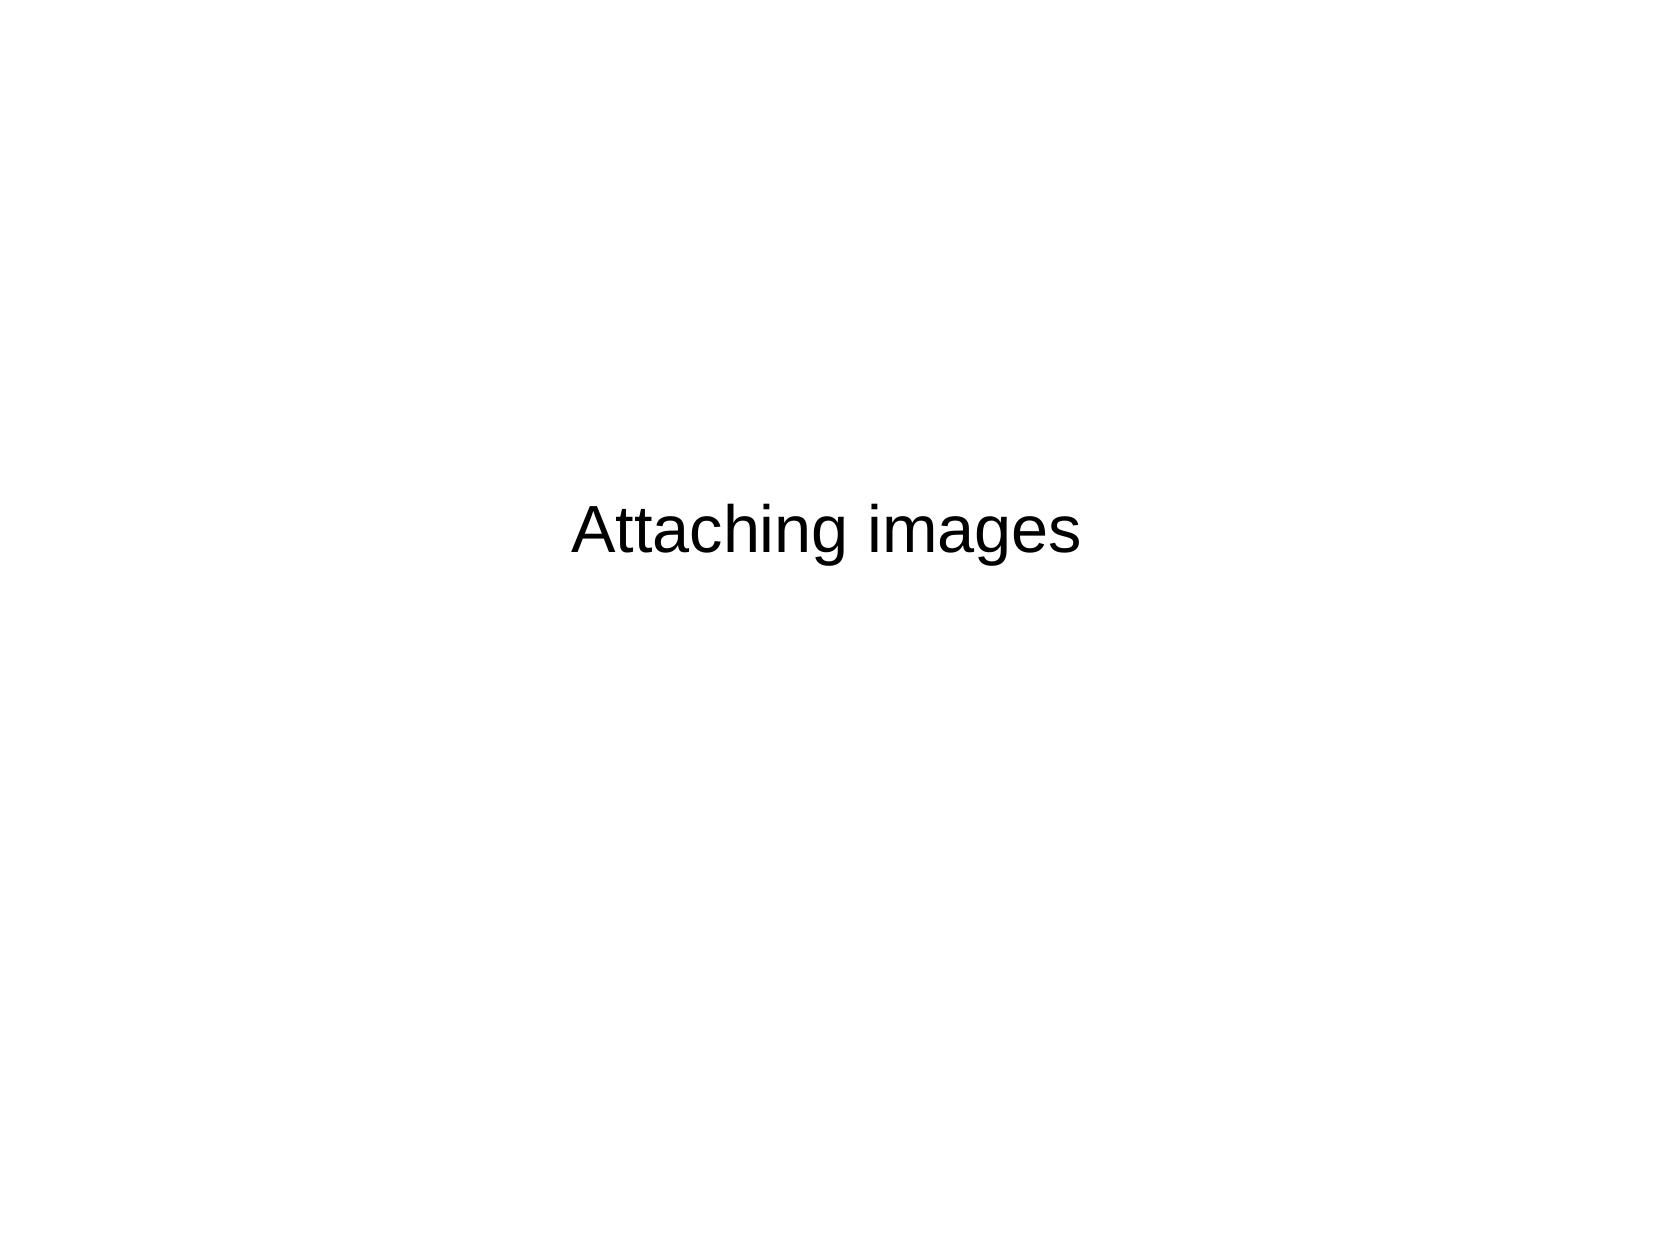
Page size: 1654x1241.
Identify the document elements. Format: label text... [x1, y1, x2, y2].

subtitle Attaching images [82, 49, 1571, 1010]
